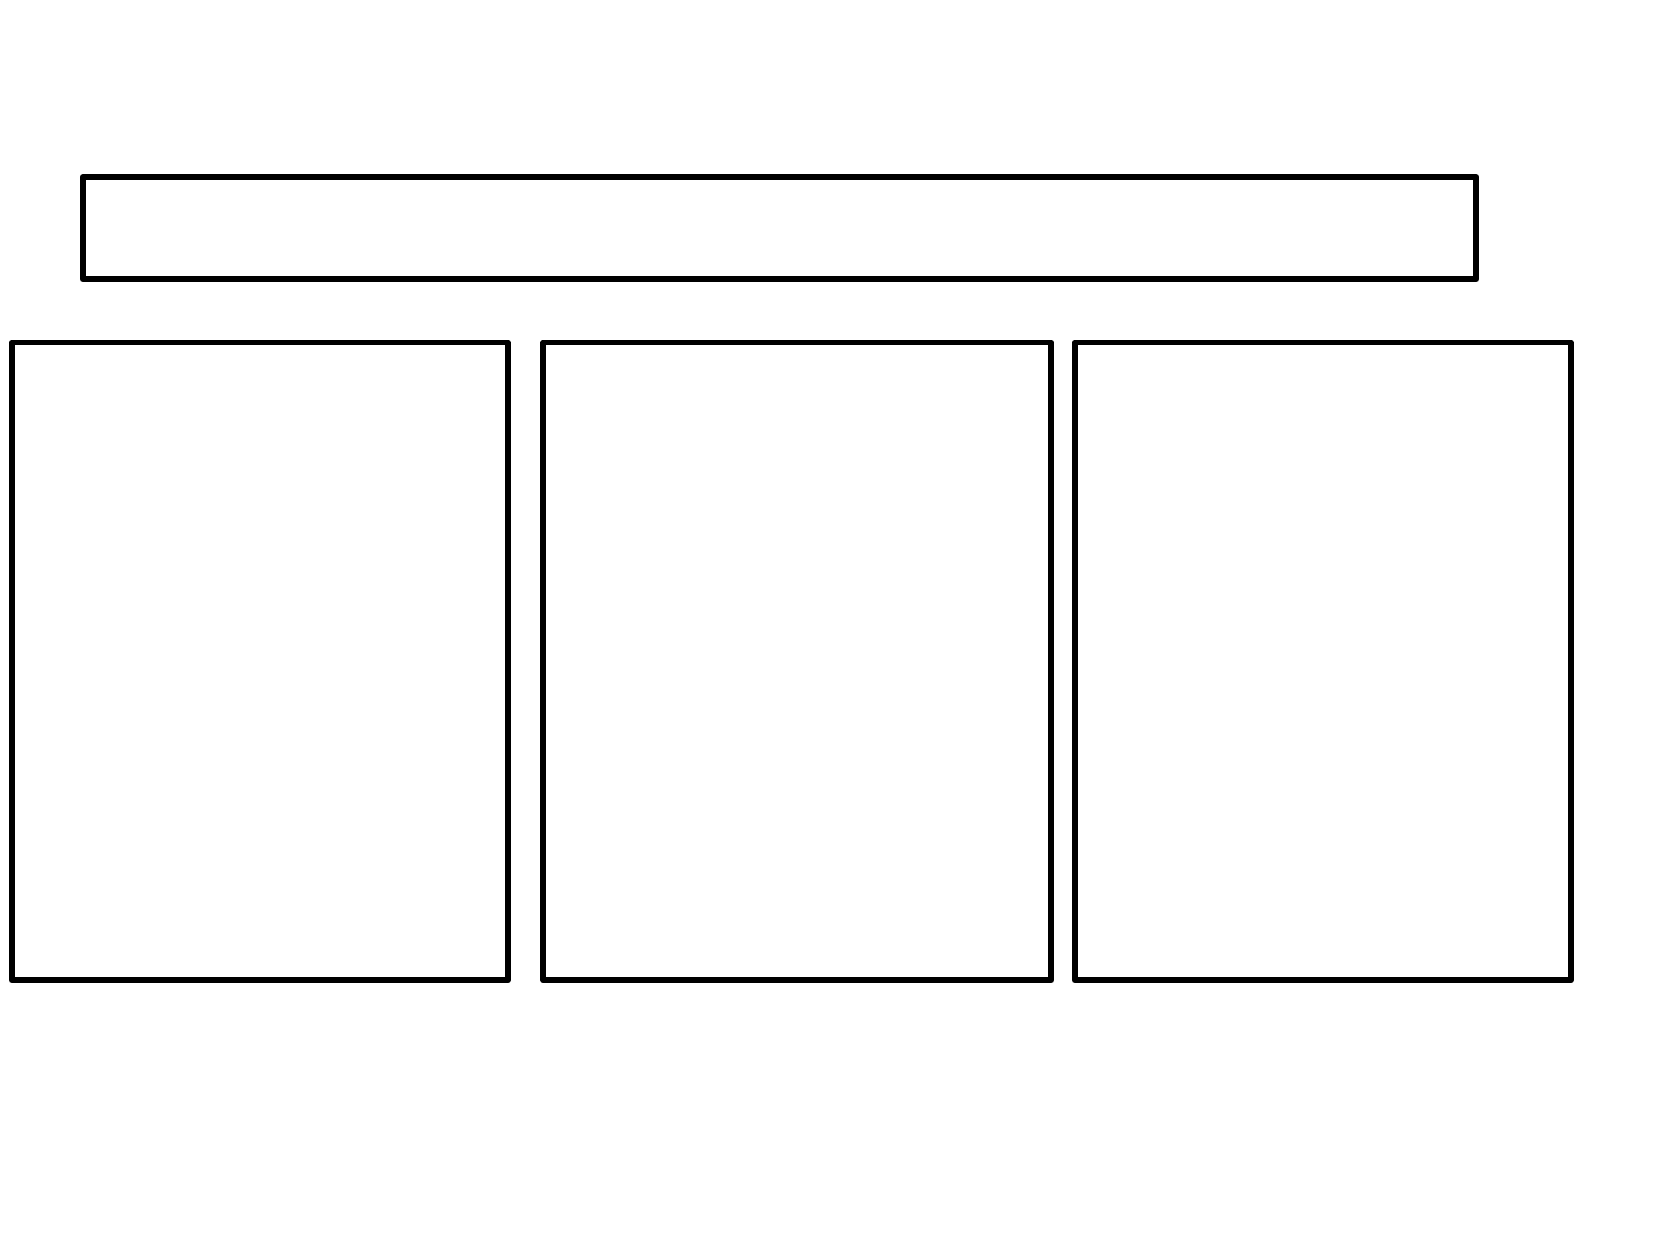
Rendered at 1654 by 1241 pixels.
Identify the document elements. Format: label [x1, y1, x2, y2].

text_box [106, 153, 1512, 295]
text_box [82, 177, 1477, 280]
